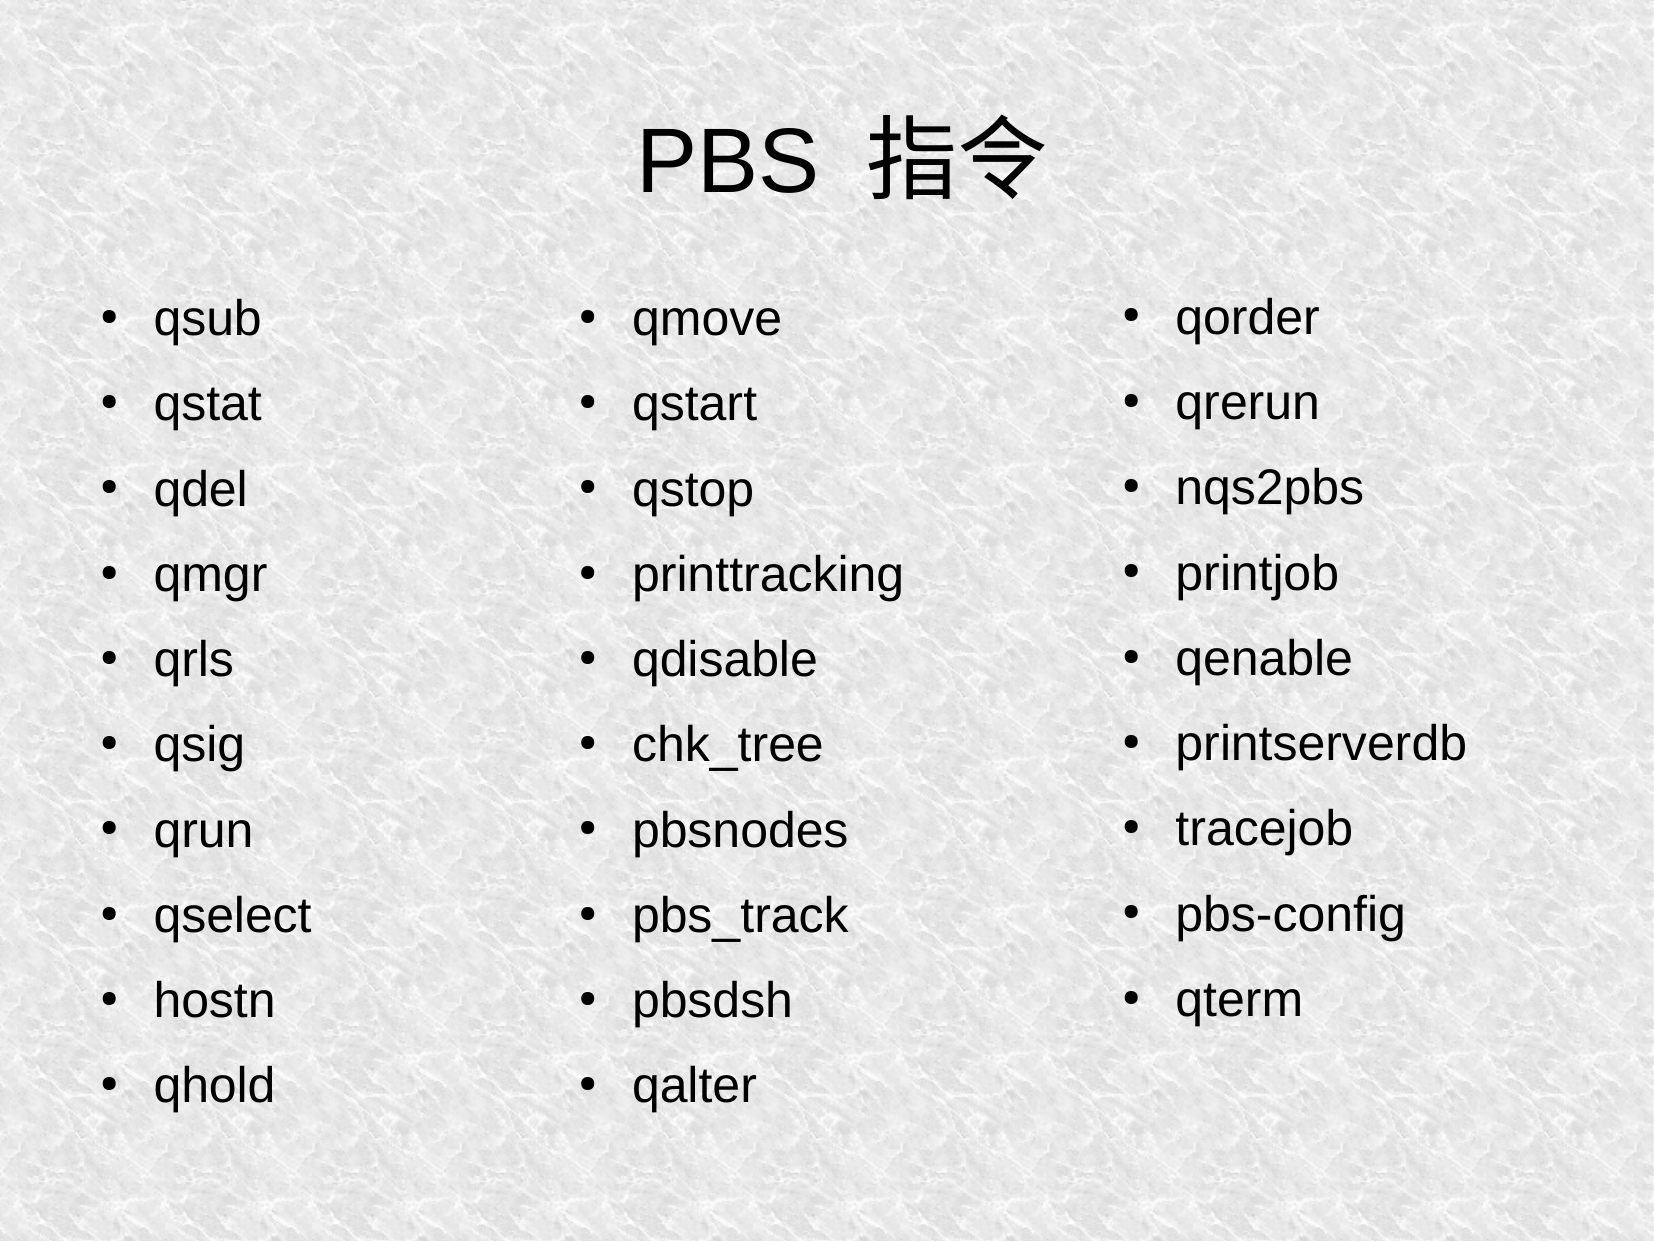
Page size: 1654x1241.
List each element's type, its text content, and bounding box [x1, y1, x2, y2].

list qsub qstat qdel qmgr qrls qsig qrun qselect hostn qhold [82, 290, 443, 1114]
list qmove qstart qstop printtracking qdisable chk_tree pbsnodes pbs_track pbsdsh qalter [561, 290, 993, 1241]
title PBS 指令 [82, 49, 1571, 257]
list qorder qrerun nqs2pbs printjob qenable printserverdb tracejob pbs-config qterm [1104, 288, 1536, 1093]
picture [0, 0, 1654, 1241]
